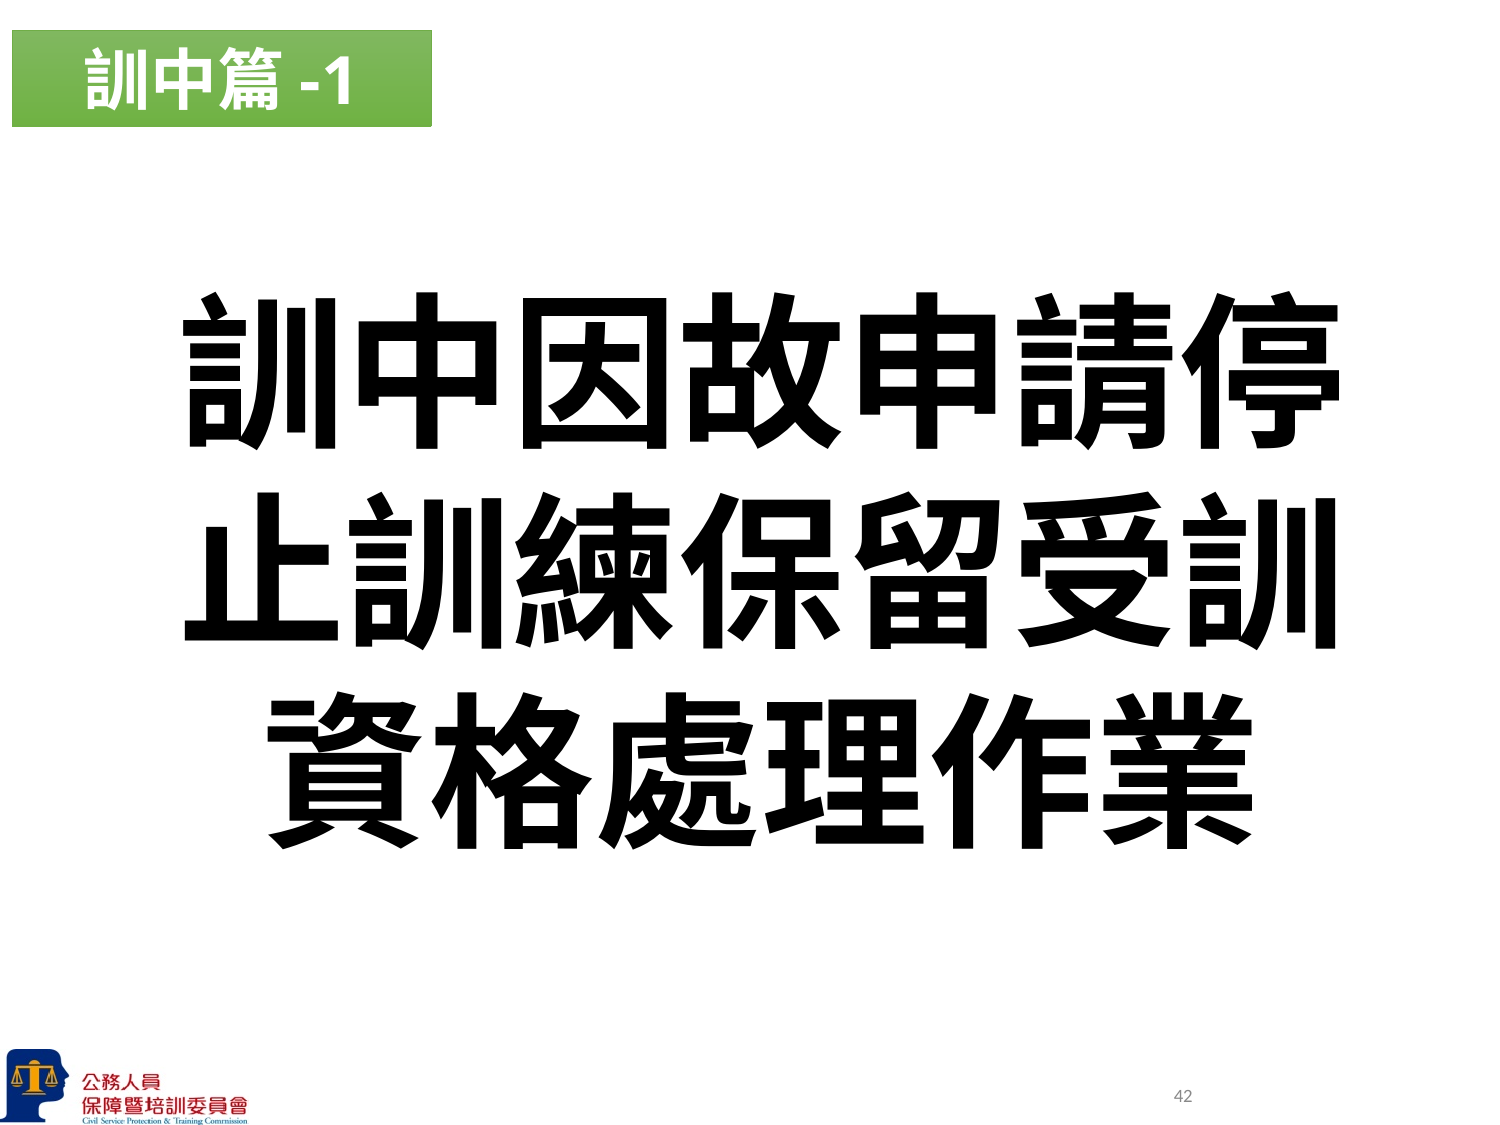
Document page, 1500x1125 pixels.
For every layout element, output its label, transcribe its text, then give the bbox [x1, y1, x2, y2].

text_box 47 [1158, 1065, 1497, 1125]
text_box 訓中篇-1 [12, 31, 431, 126]
text_box 訓中因故申請停止訓練保留受訓資格處理作業 [148, 260, 1376, 875]
